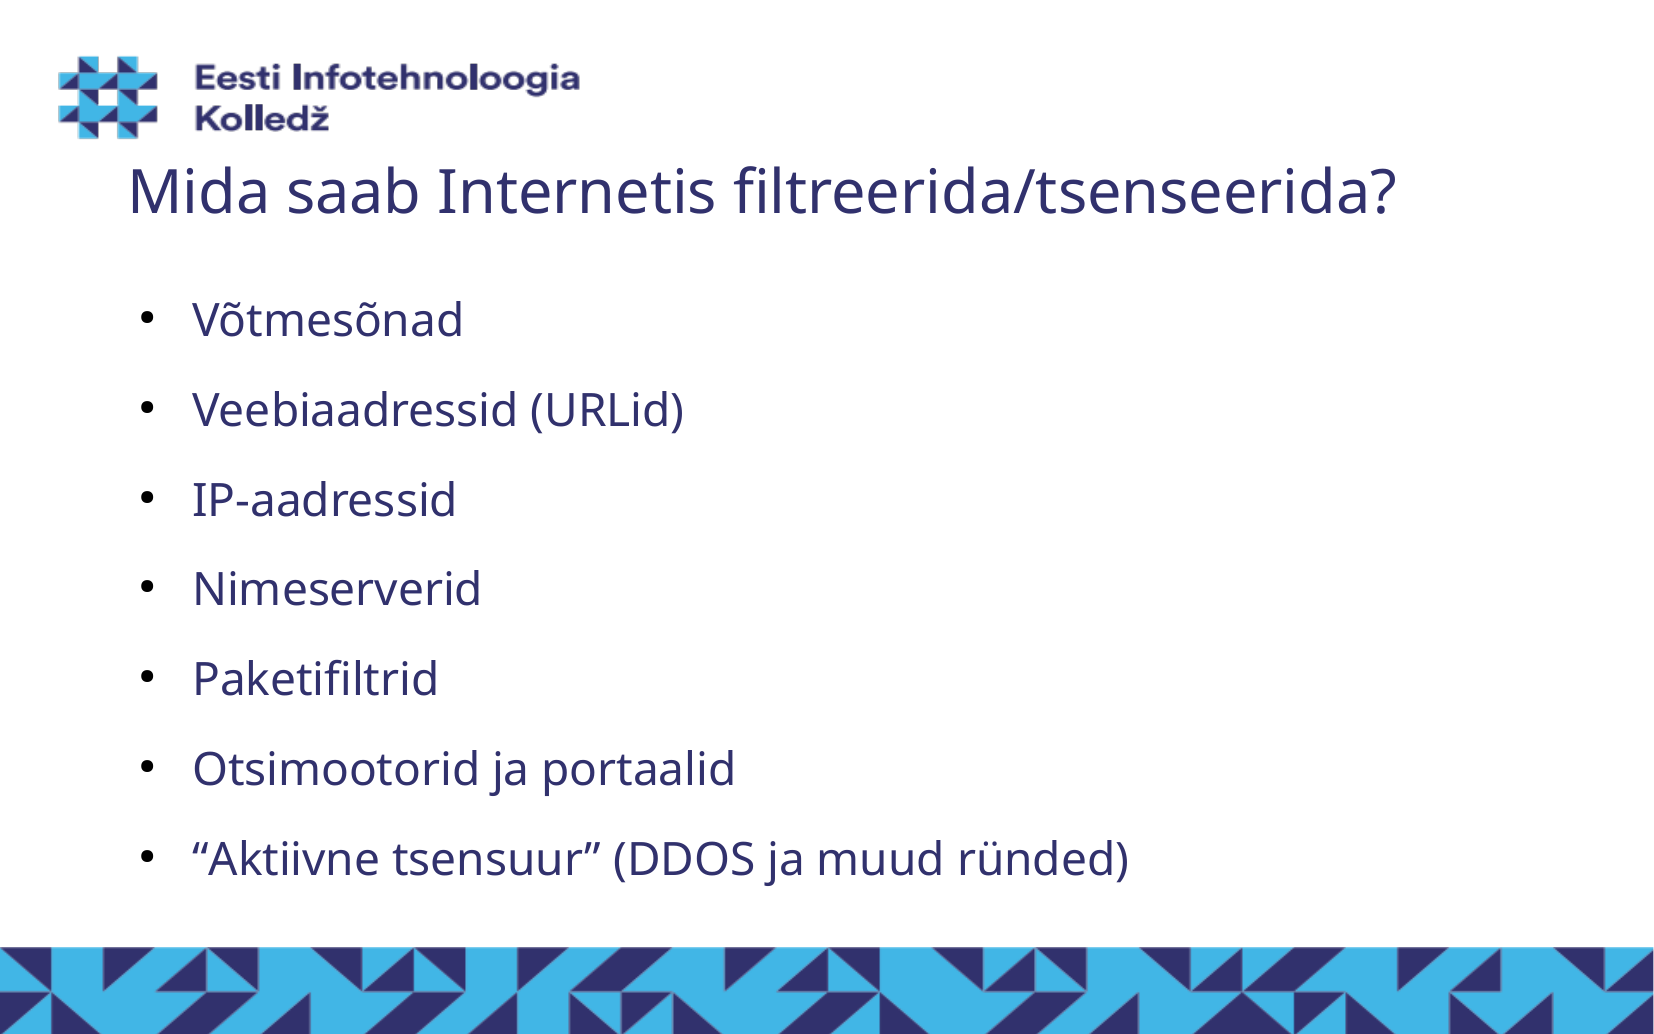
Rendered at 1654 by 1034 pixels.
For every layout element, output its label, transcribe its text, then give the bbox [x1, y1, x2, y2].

list Võtmesõnad Veebiaadressid (URLid) IP-aadressid Nimeserverid Paketifiltrid Otsimootorid ja portaalid “Aktiivne tsensuur” (DDOS ja muud ründed) [121, 287, 1533, 957]
title Mida saab Internetis filtreerida/tsenseerida? [127, 100, 1539, 279]
